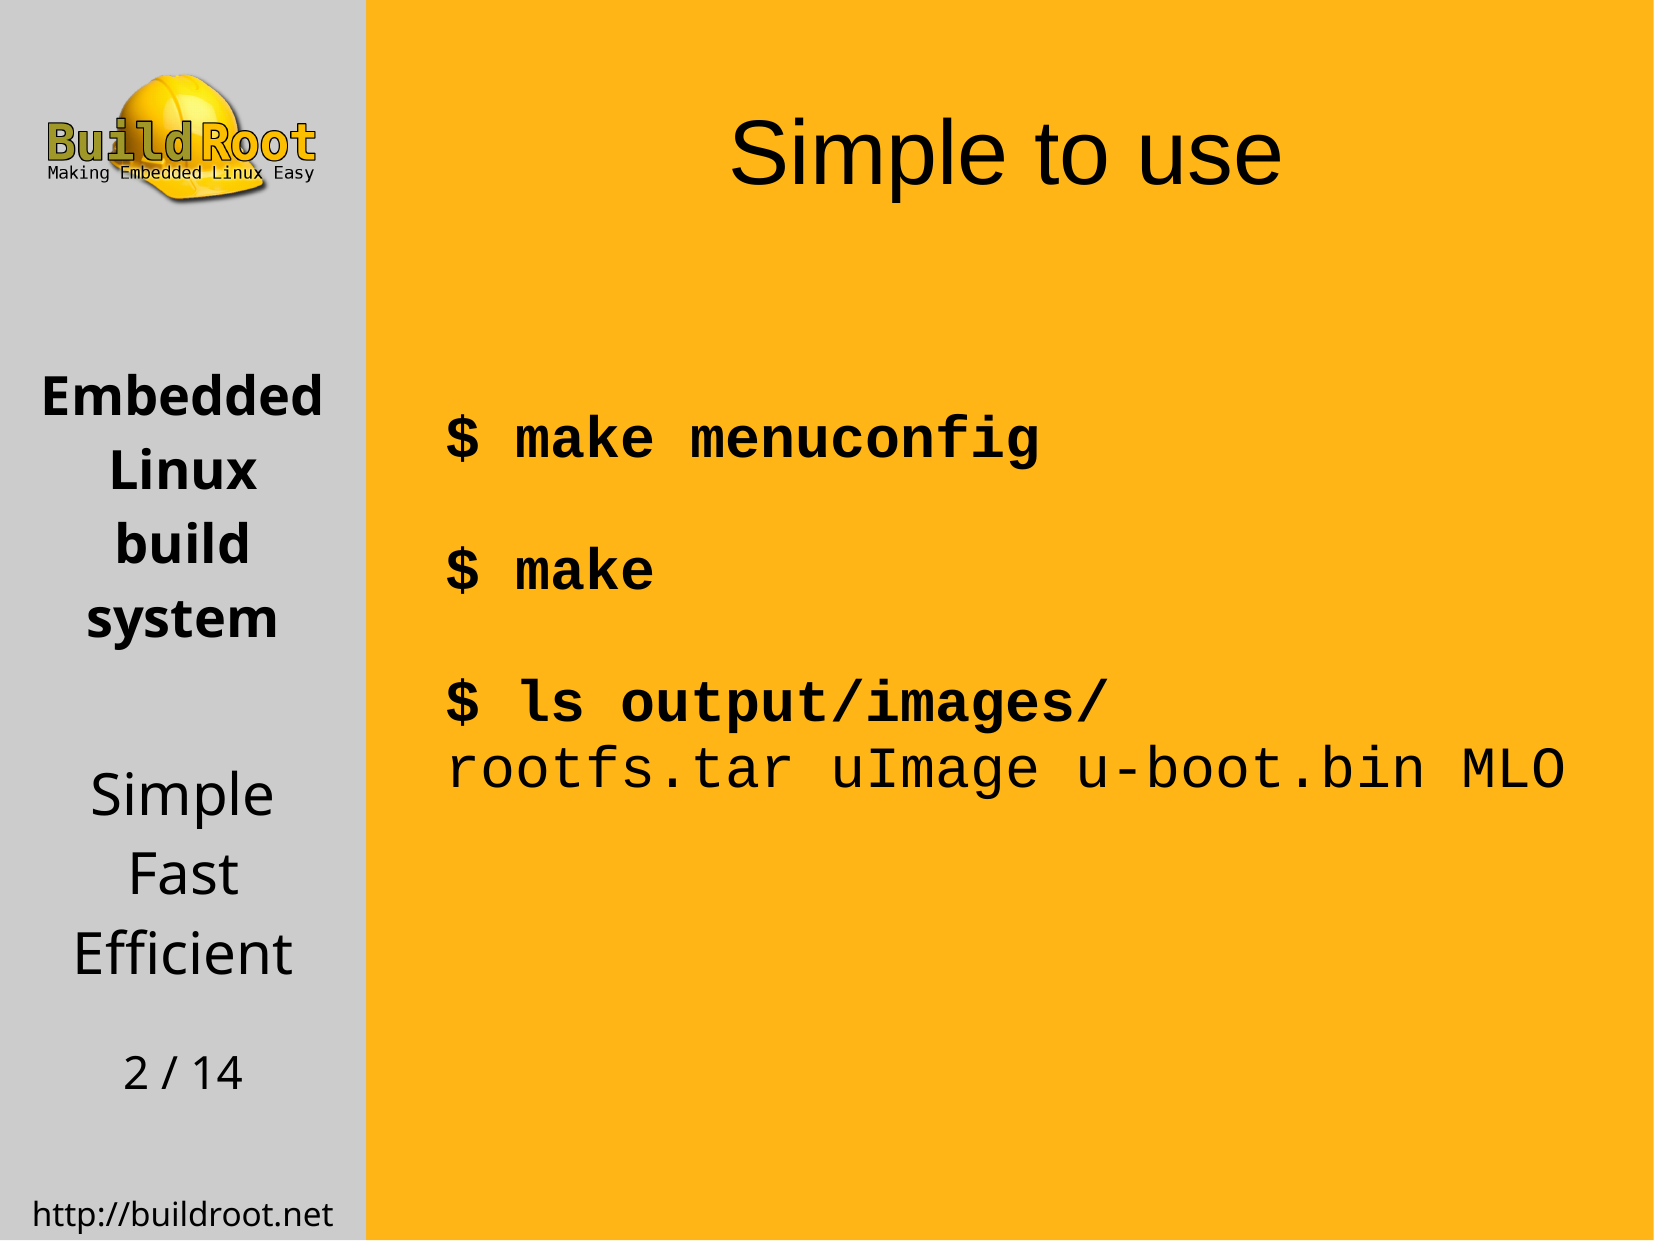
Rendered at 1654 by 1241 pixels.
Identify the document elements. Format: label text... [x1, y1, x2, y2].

picture [21, 54, 349, 219]
title Simple to use [442, 49, 1571, 257]
text_box $ make menuconfig $ make $ ls output/images/ rootfs.tar uImage u-boot.bin MLO [431, 401, 1595, 813]
